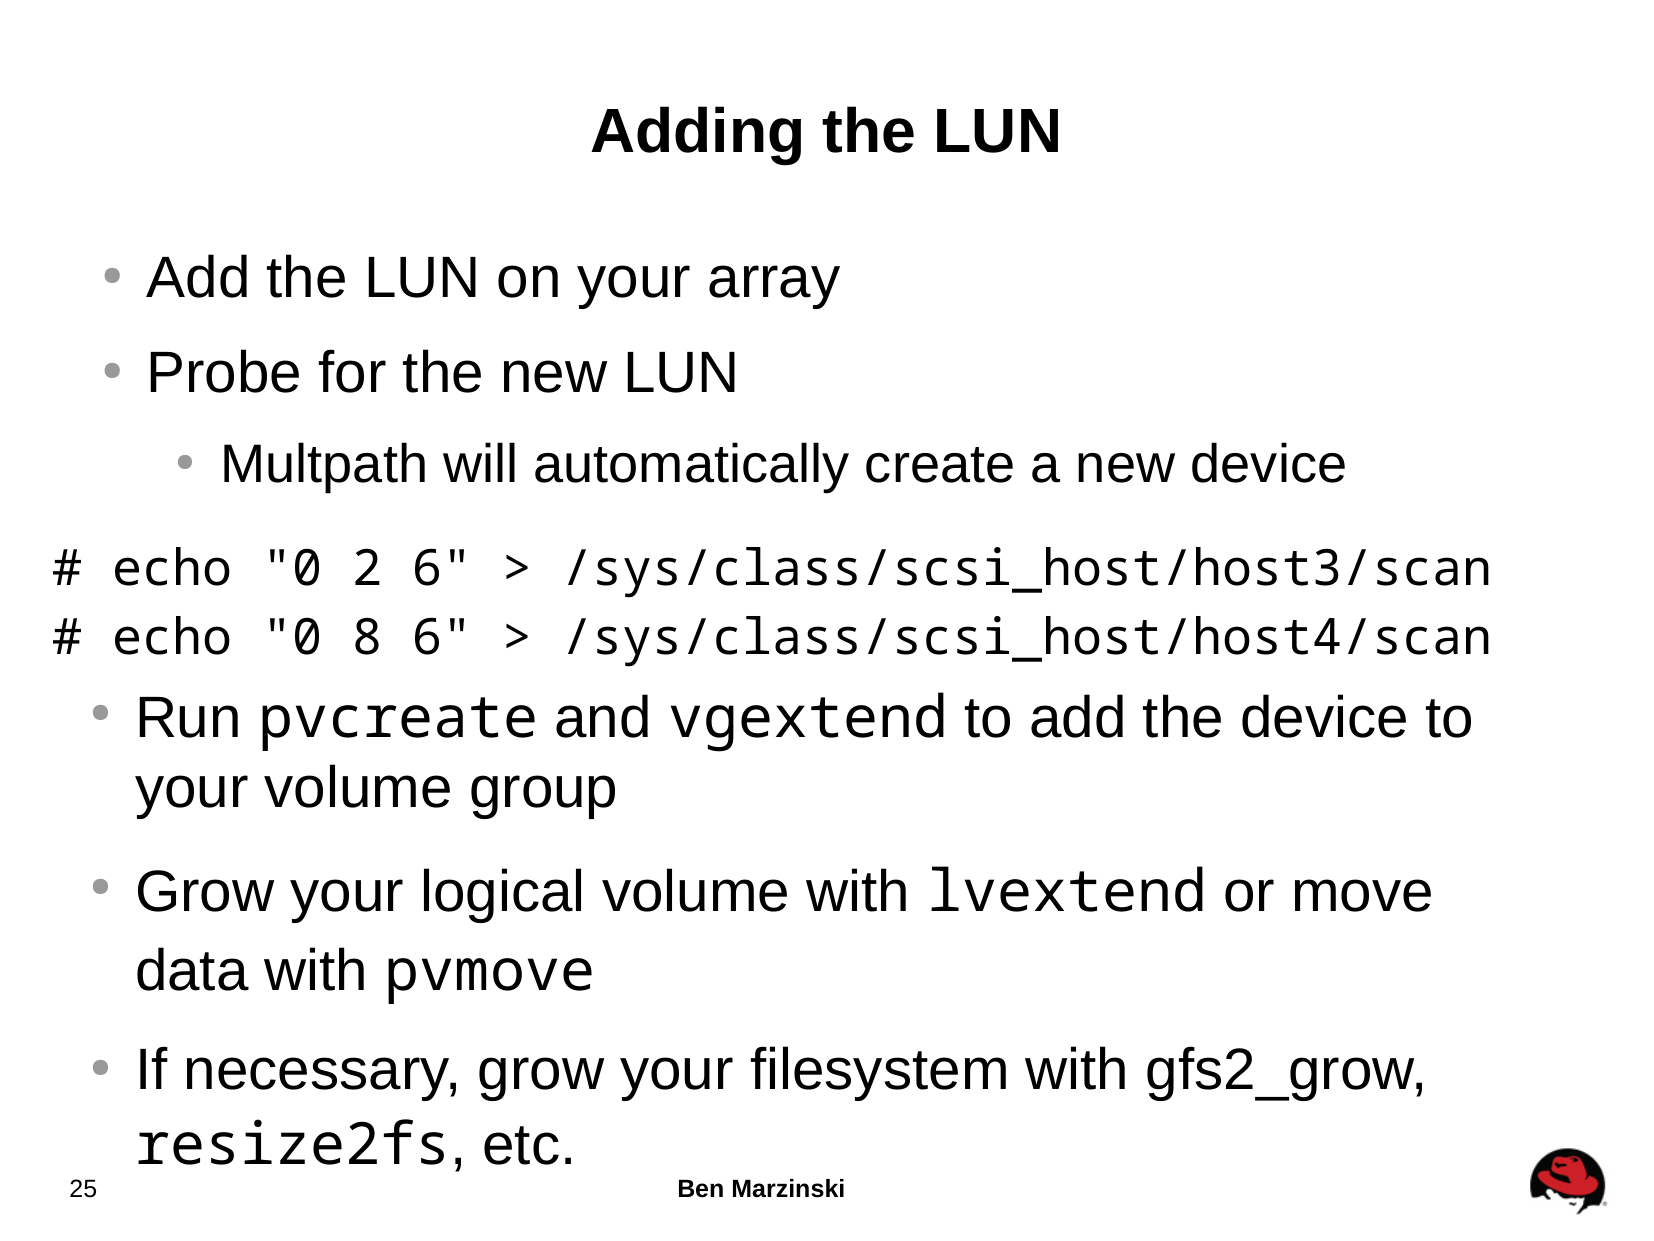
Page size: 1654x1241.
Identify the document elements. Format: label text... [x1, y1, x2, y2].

title Adding the LUN [82, 45, 1571, 218]
list Run pvcreate and vgextend to add the device to your volume group Grow your logical volume with lvextend or move data with pvmove If necessary, grow your filesystem with gfs2_grow, resize2fs, etc. [75, 675, 1564, 1125]
text_box # echo "0 2 6" > /sys/class/scsi_host/host3/scan # echo "0 8 6" > /sys/class/scsi_host/host4/scan [37, 525, 1576, 640]
picture [1529, 1146, 1613, 1224]
list Add the LUN on your array Probe for the new LUN Multpath will automatically create a new device [86, 244, 1576, 495]
